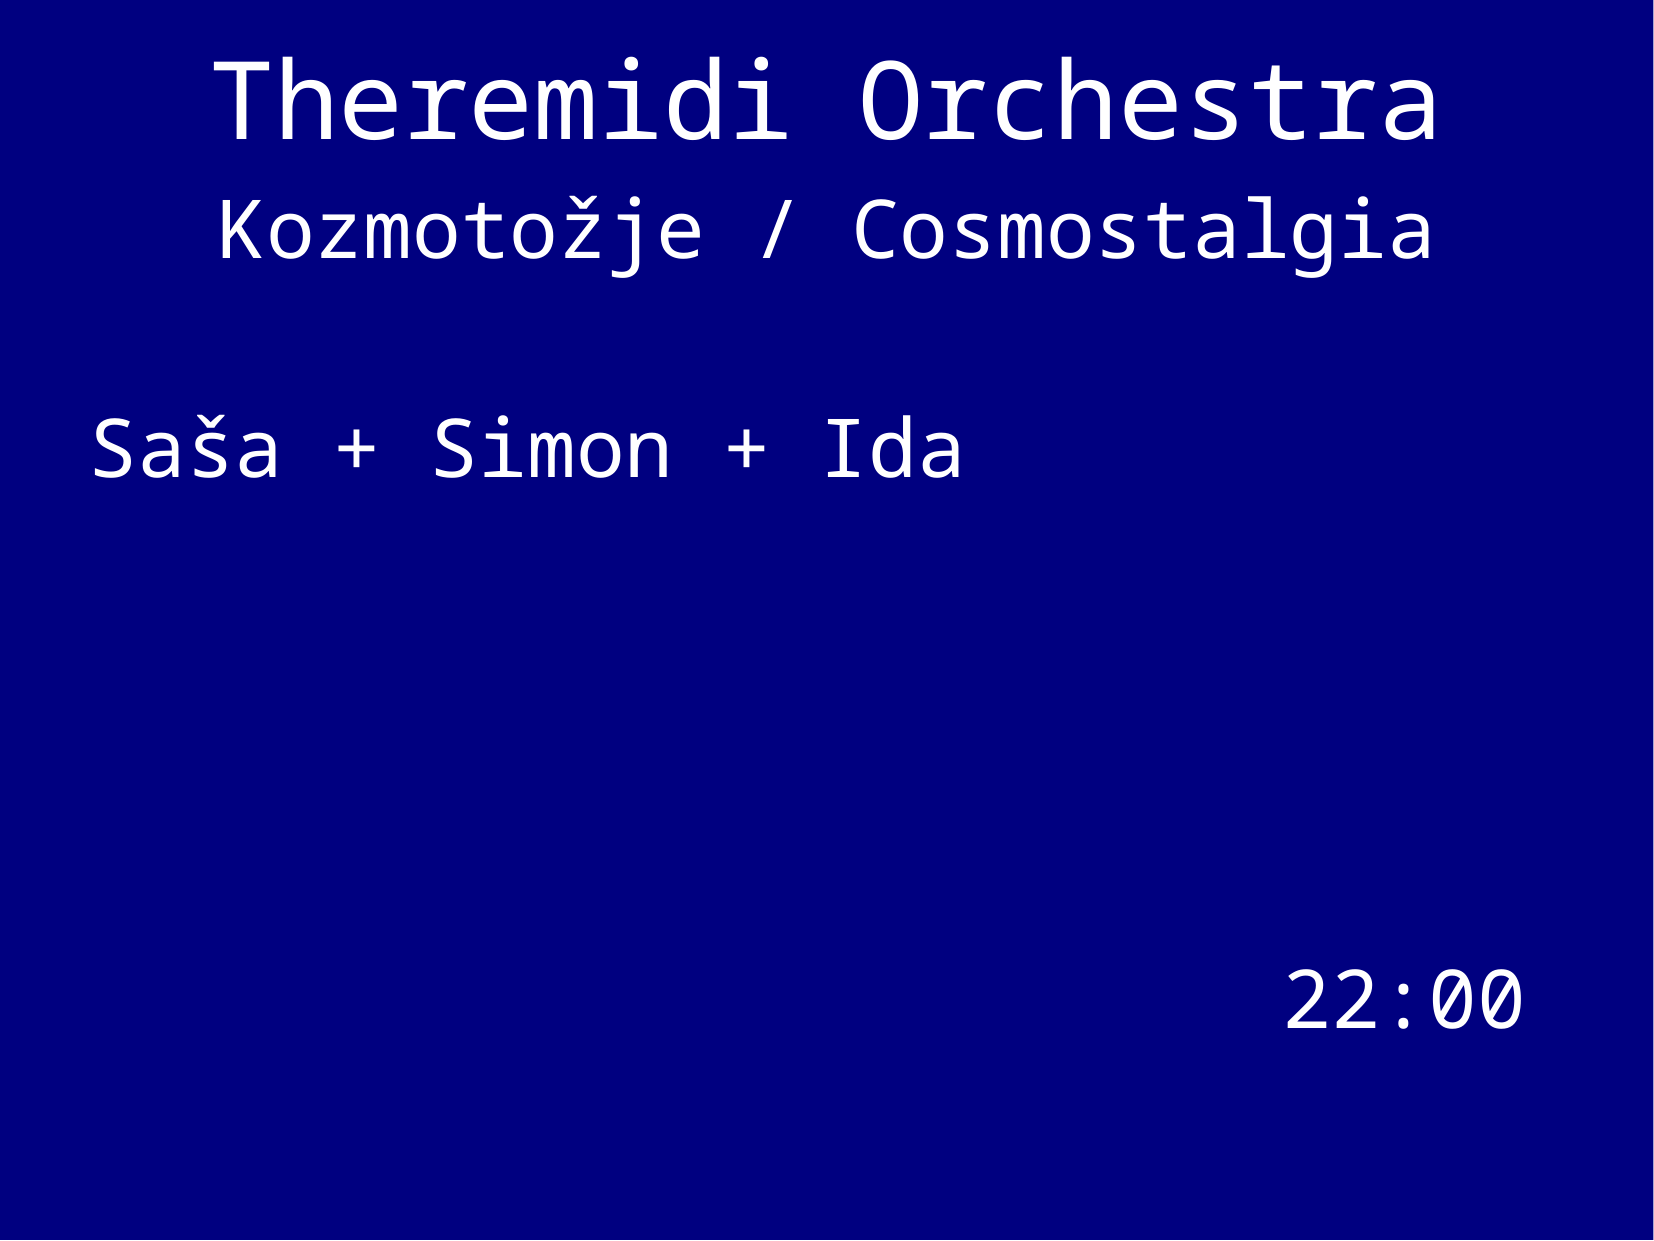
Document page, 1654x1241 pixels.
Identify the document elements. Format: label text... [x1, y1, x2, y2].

text_box 22:00 [1282, 900, 1620, 1096]
title Theremidi Orchestra Kozmotožje / Cosmostalgia [82, 49, 1571, 257]
subtitle Saša + Simon + Ida [88, 272, 1566, 1063]
